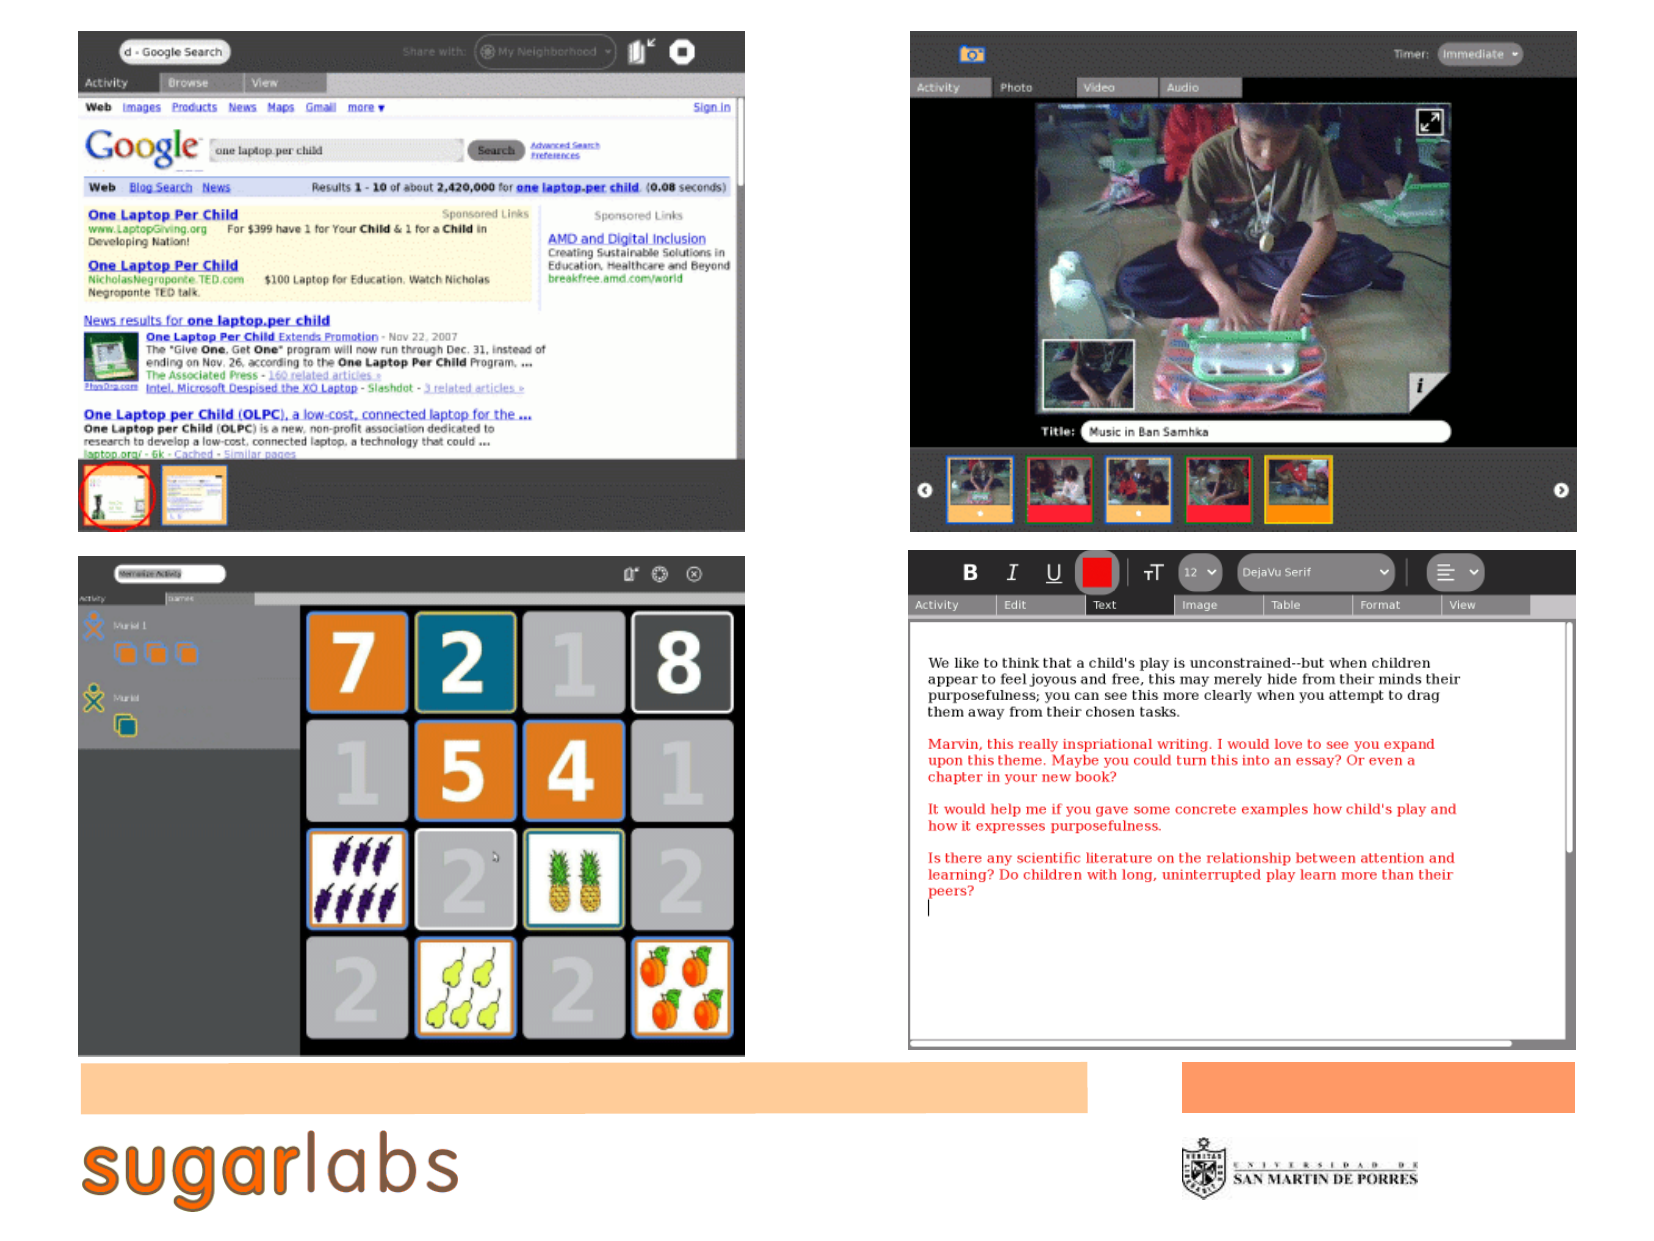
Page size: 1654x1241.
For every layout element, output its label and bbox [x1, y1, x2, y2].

picture [910, 31, 1577, 532]
picture [1182, 1137, 1418, 1200]
picture [908, 550, 1576, 1051]
picture [78, 556, 745, 1057]
picture [82, 1130, 458, 1212]
picture [78, 31, 745, 532]
